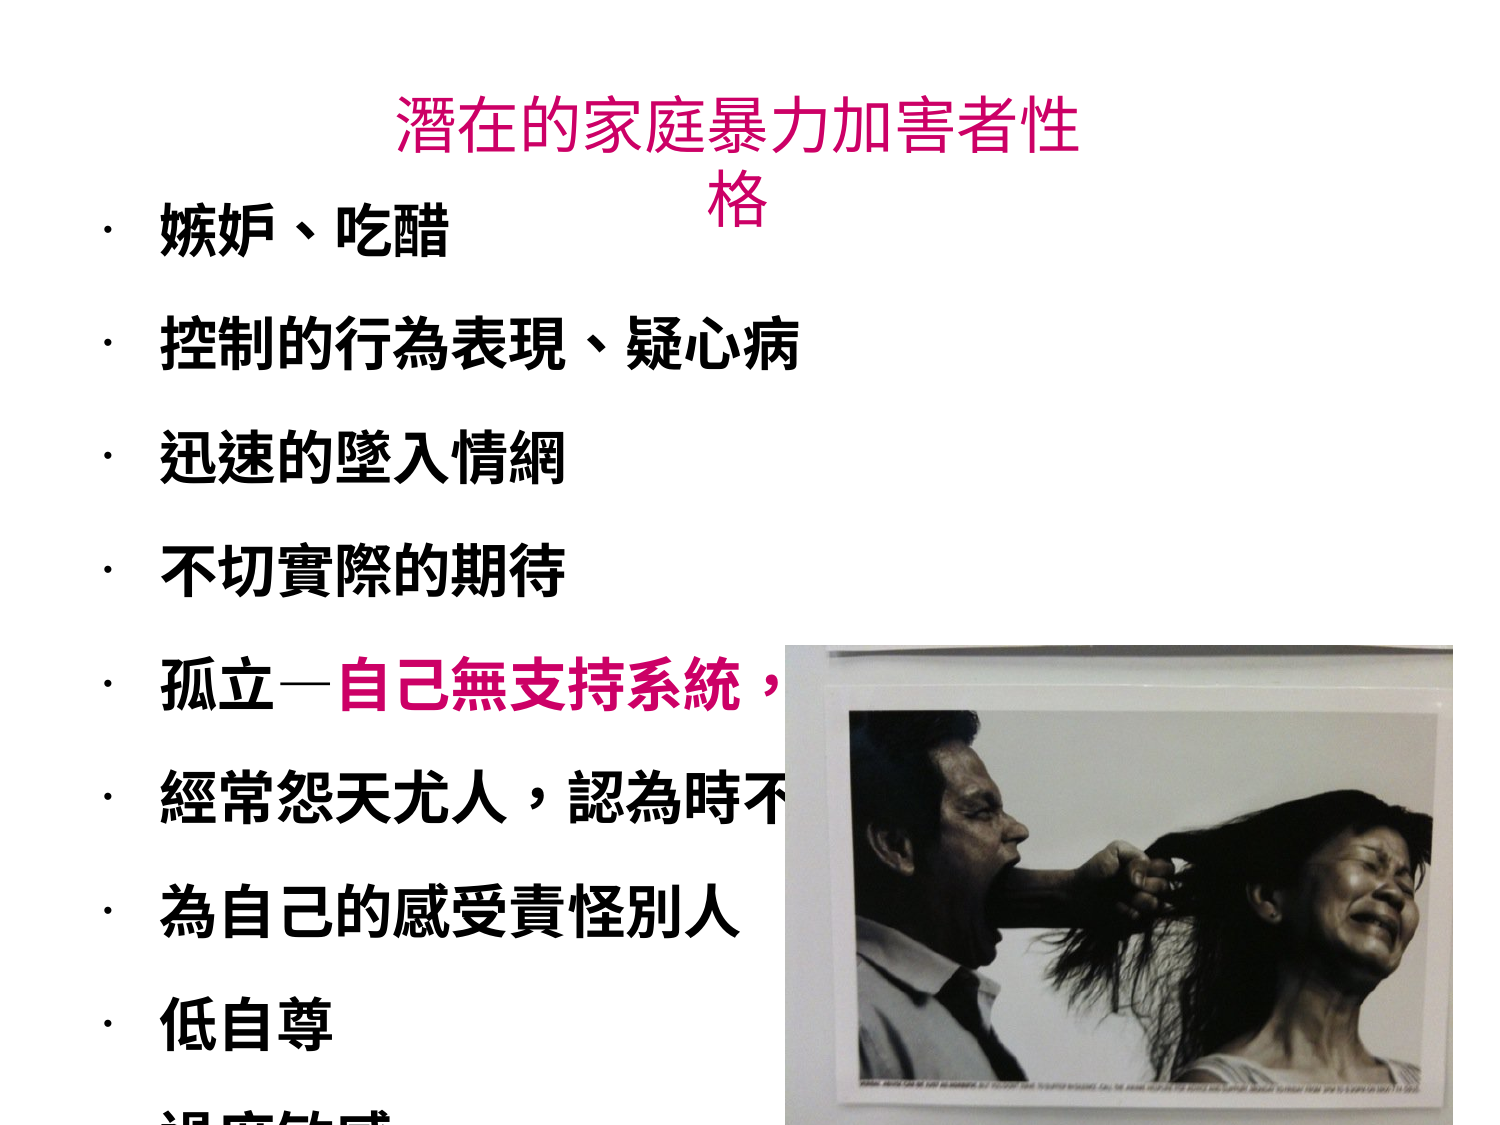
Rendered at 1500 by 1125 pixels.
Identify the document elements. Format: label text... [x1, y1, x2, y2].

list 嫉妒、吃醋 控制的行為表現、疑心病 迅速的墜入情網 不切實際的期待 孤立—自己無支持系統，讓伴侶也沒有支持系統。 經常怨天尤人，認為時不我予 為自己的感受責怪別人 低自尊 過度敏感 [88, 172, 1401, 933]
picture [785, 645, 1453, 1125]
title 潛在的家庭暴力加害者性格 [360, 78, 1117, 159]
